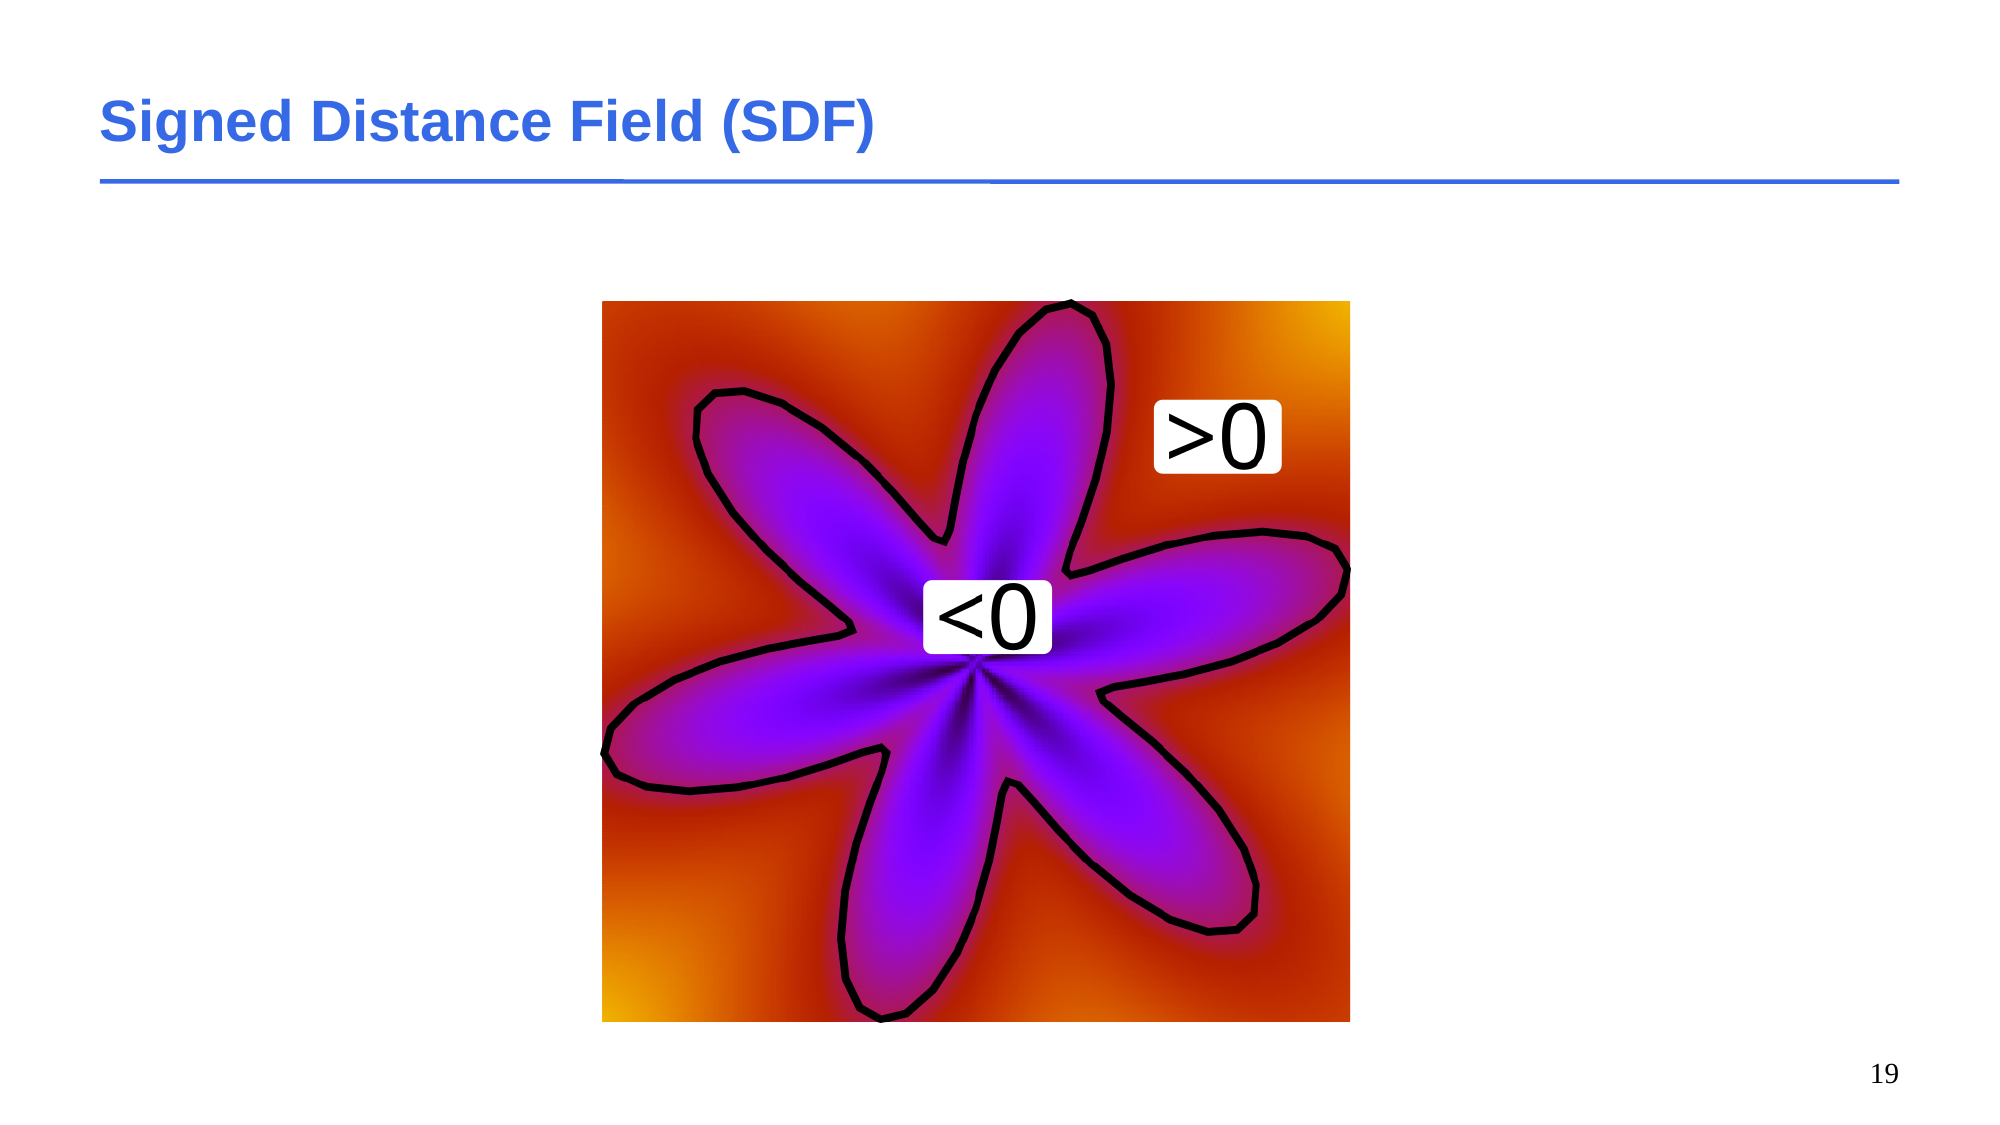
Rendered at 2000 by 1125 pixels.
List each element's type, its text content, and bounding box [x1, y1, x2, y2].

title Signed Distance Field (SDF) [99, 27, 1900, 215]
picture [600, 299, 1351, 1024]
